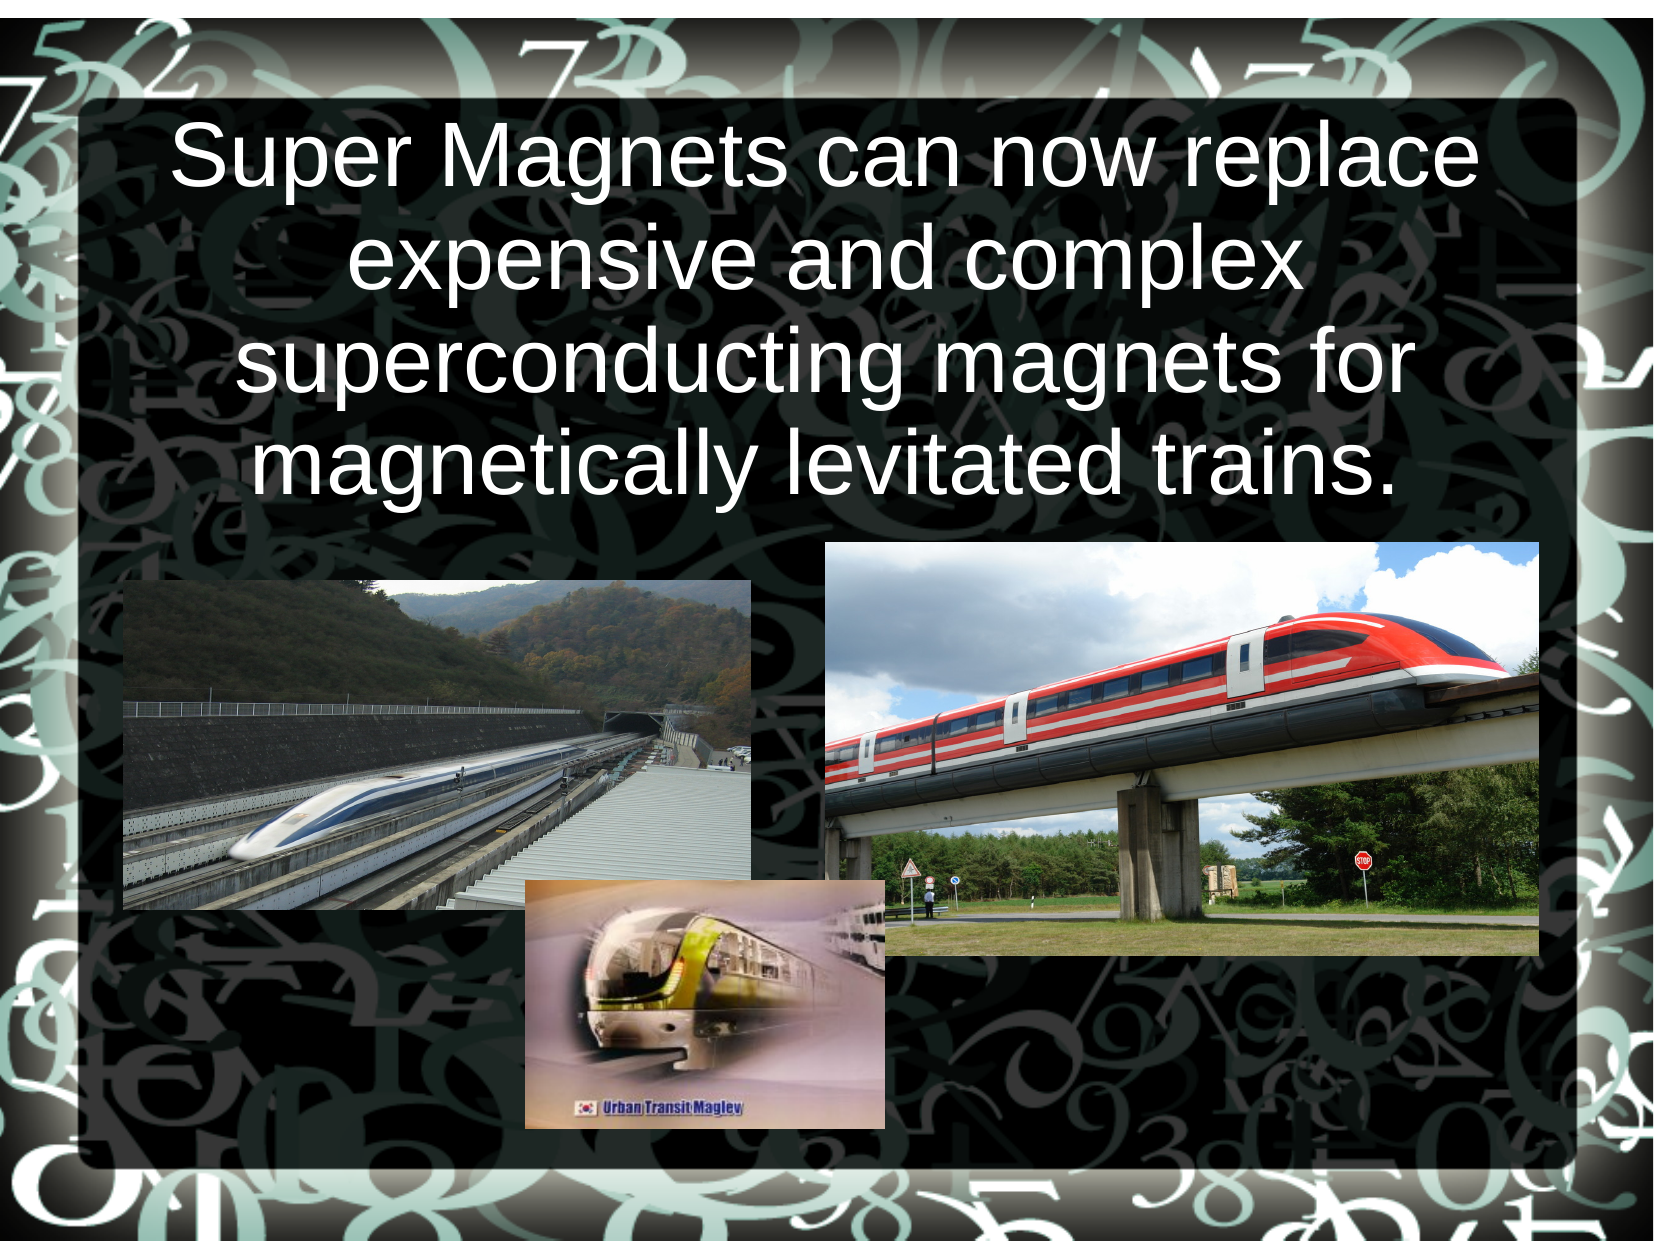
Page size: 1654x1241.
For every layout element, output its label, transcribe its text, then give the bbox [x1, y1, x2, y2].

title Super Magnets can now replace expensive and complex superconducting magnets for magnetically levitated trains. [82, 103, 1571, 515]
picture [0, 18, 1654, 1241]
